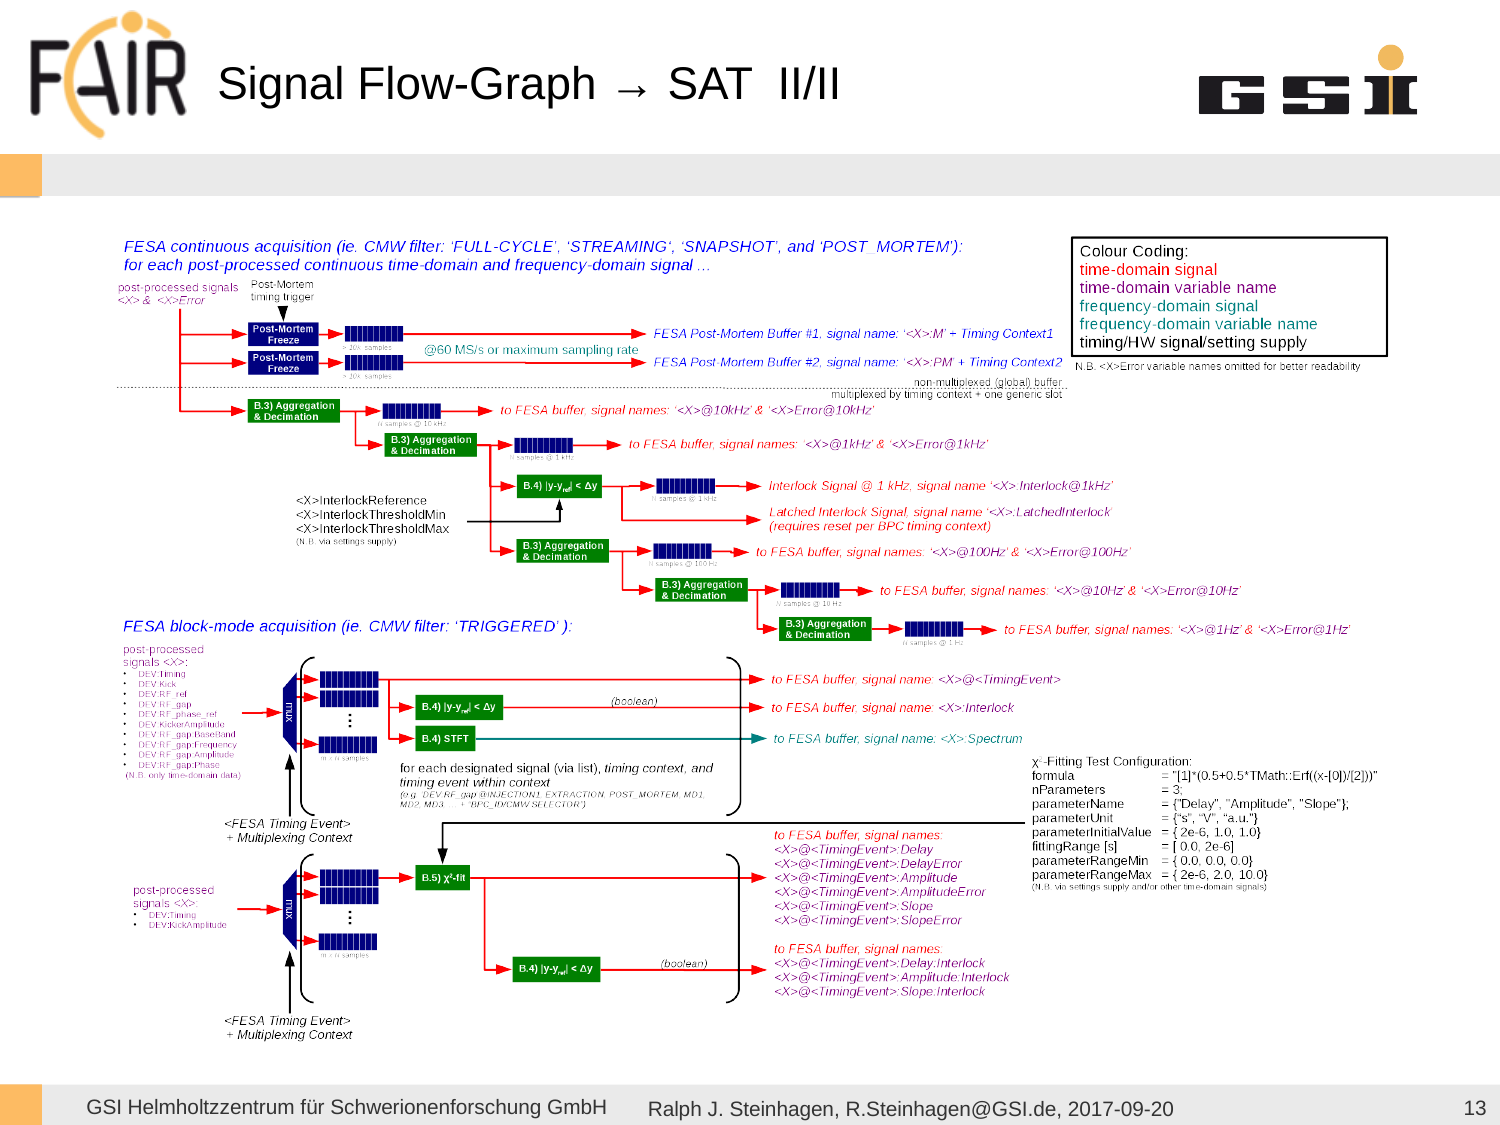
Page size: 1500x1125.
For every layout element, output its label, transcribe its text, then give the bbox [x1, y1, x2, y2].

picture [30, 9, 187, 141]
title Signal Flow-Graph → SAT II/II [217, 20, 1109, 147]
picture [106, 226, 1394, 1050]
picture [1197, 42, 1419, 117]
